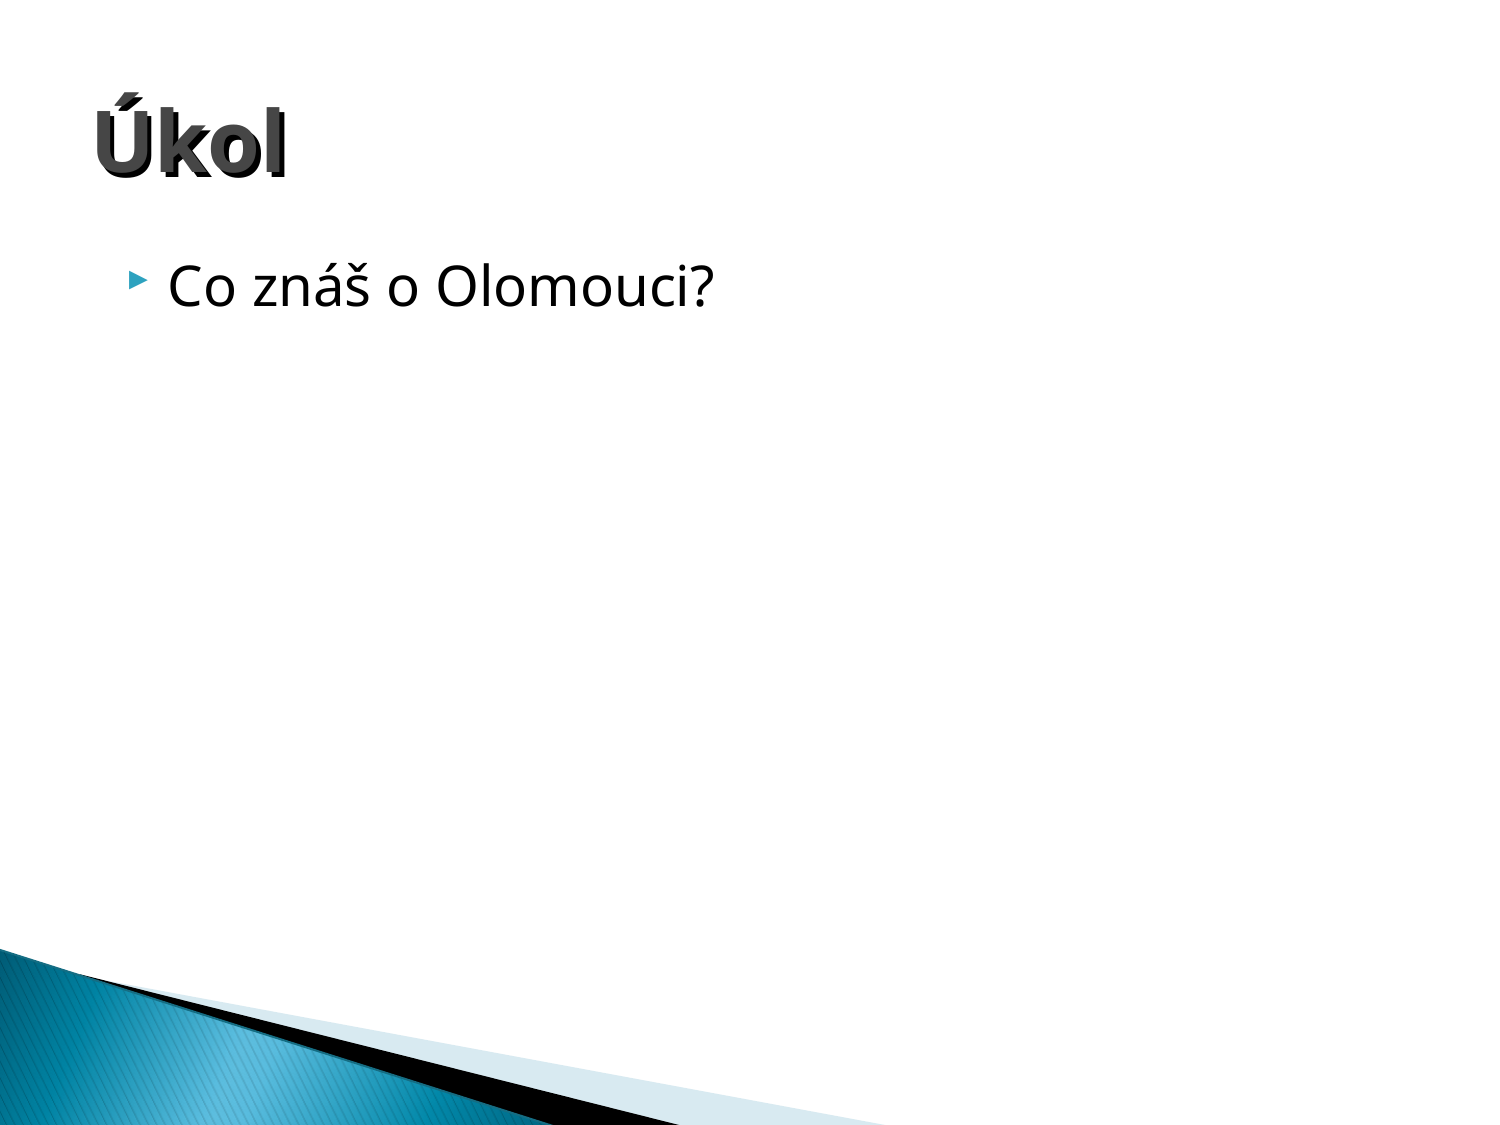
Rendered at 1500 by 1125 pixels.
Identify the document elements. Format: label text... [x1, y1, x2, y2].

list Co znáš o Olomouci? [75, 242, 1426, 986]
title Úkol [75, 45, 1426, 233]
